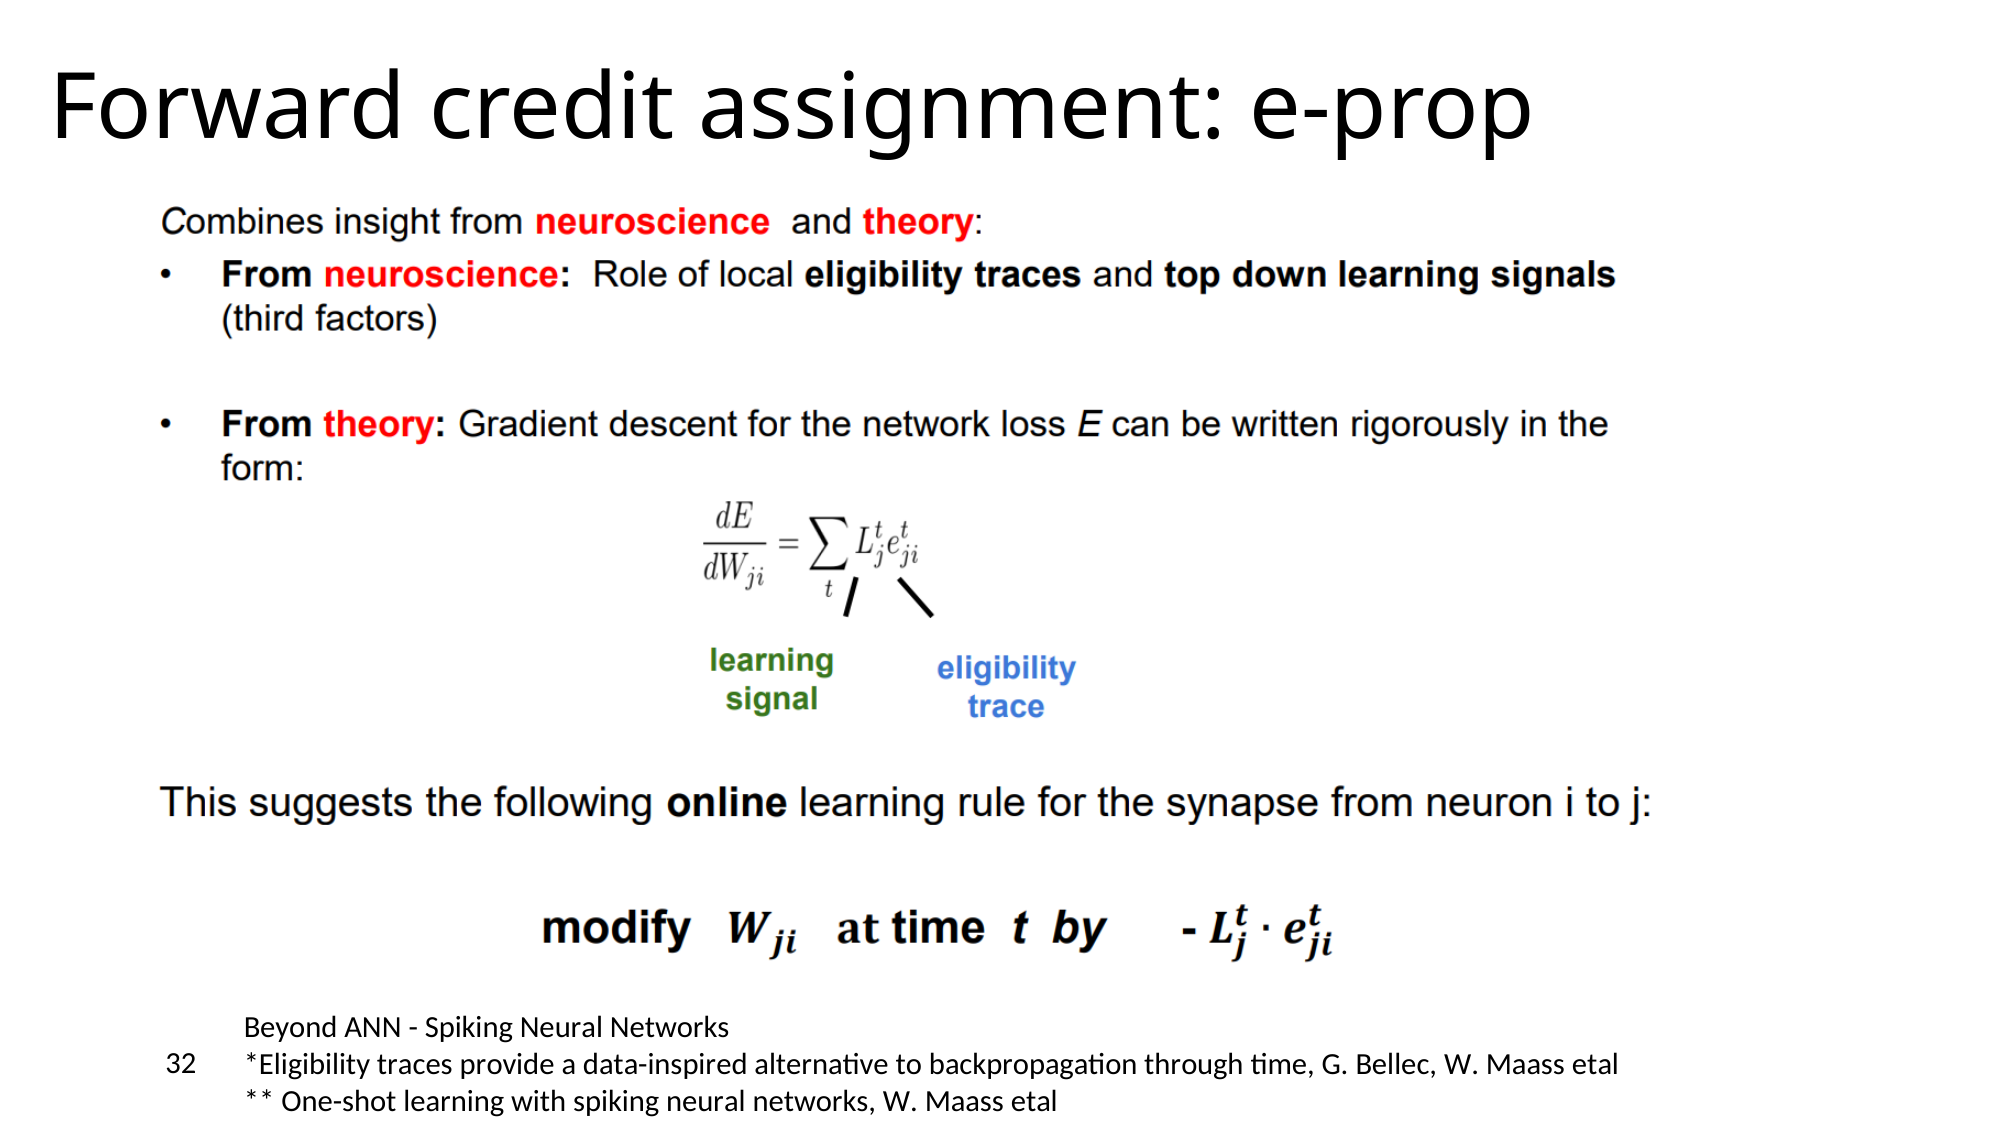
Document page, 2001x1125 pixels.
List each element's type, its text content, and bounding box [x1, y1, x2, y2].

title Forward credit assignment: e-prop [34, 0, 1760, 218]
text_box [0, 999, 244, 1125]
text_box Beyond ANN - Spiking Neural Networks *Eligibility traces provide a data-inspired alternative to backpropagation through time, G. Bellec, W. Maass etal ** One-shot learning with spiking neural networks, W. Maass etal [244, 999, 1785, 1125]
picture [150, 218, 1678, 999]
